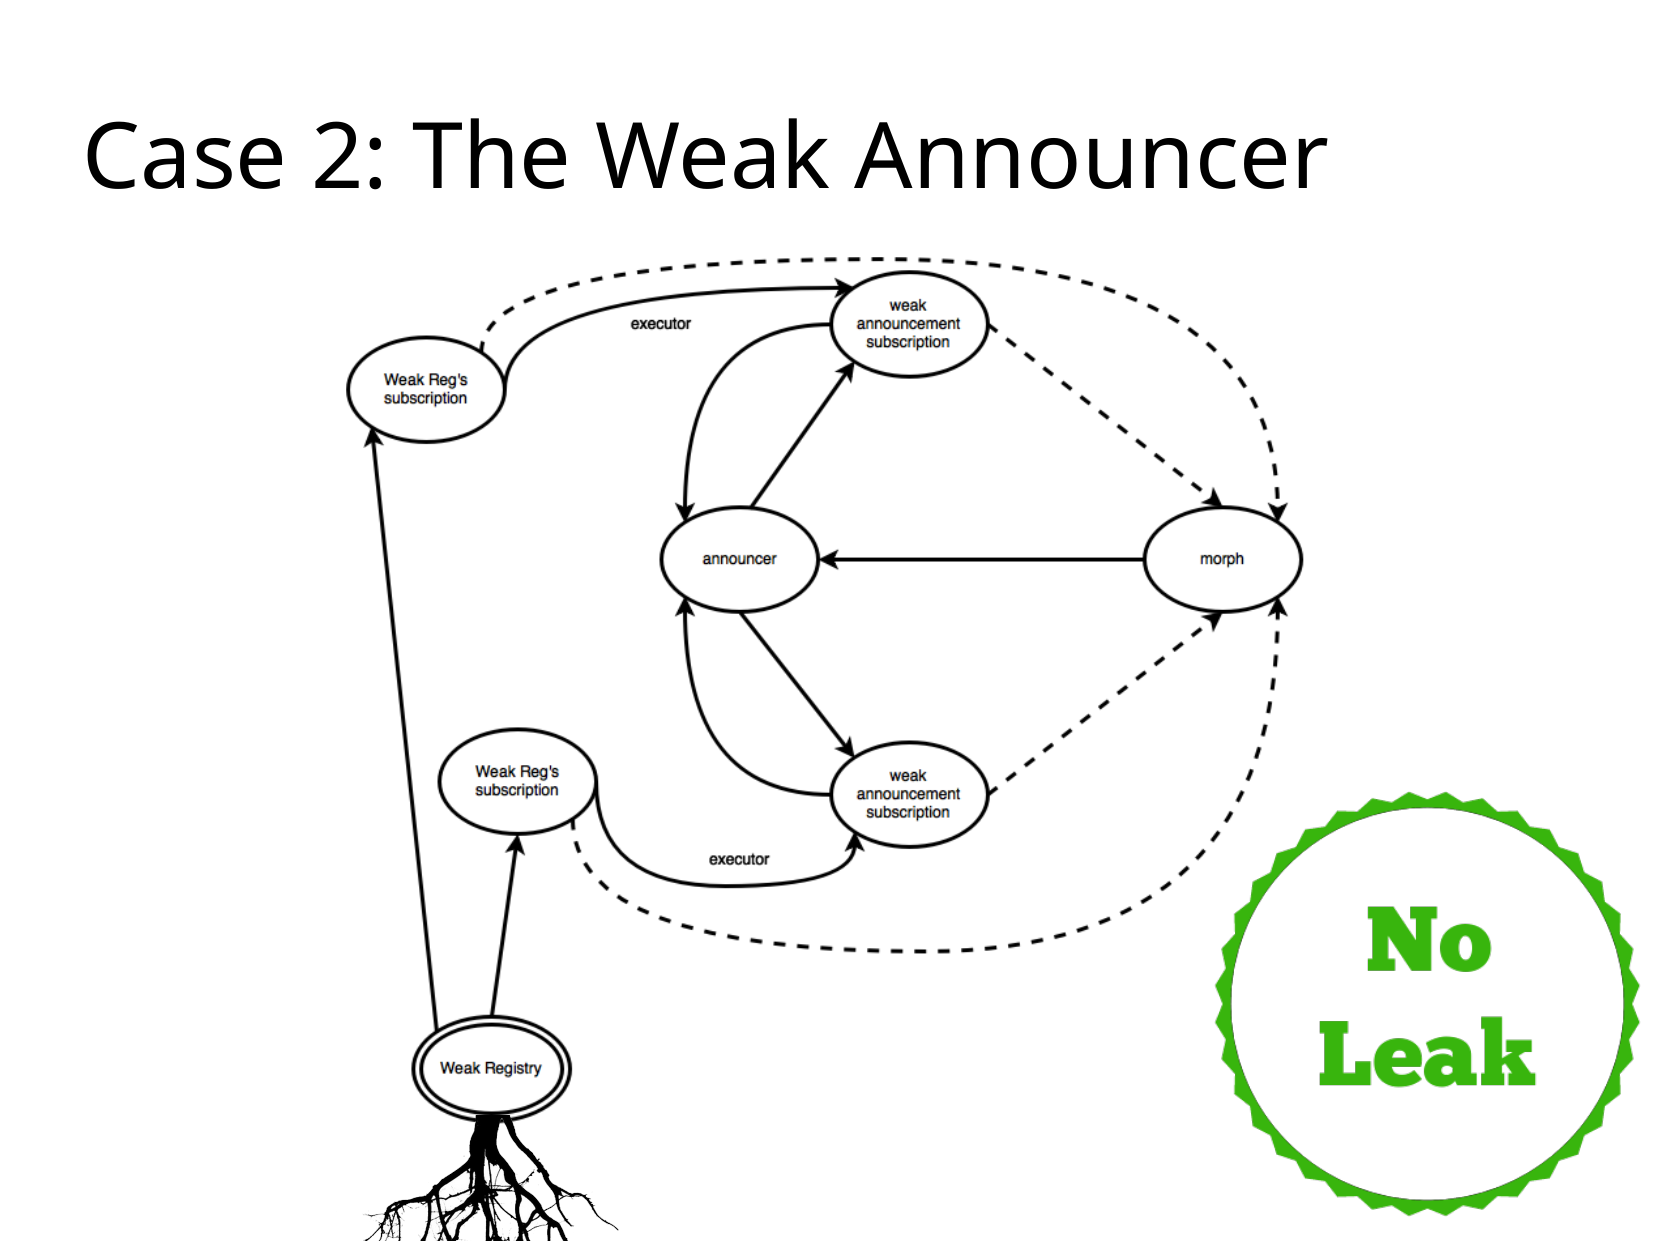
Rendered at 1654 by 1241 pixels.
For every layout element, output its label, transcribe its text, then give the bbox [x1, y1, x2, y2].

picture [321, 256, 1654, 1241]
title Case 2: The Weak Announcer [82, 49, 1571, 257]
